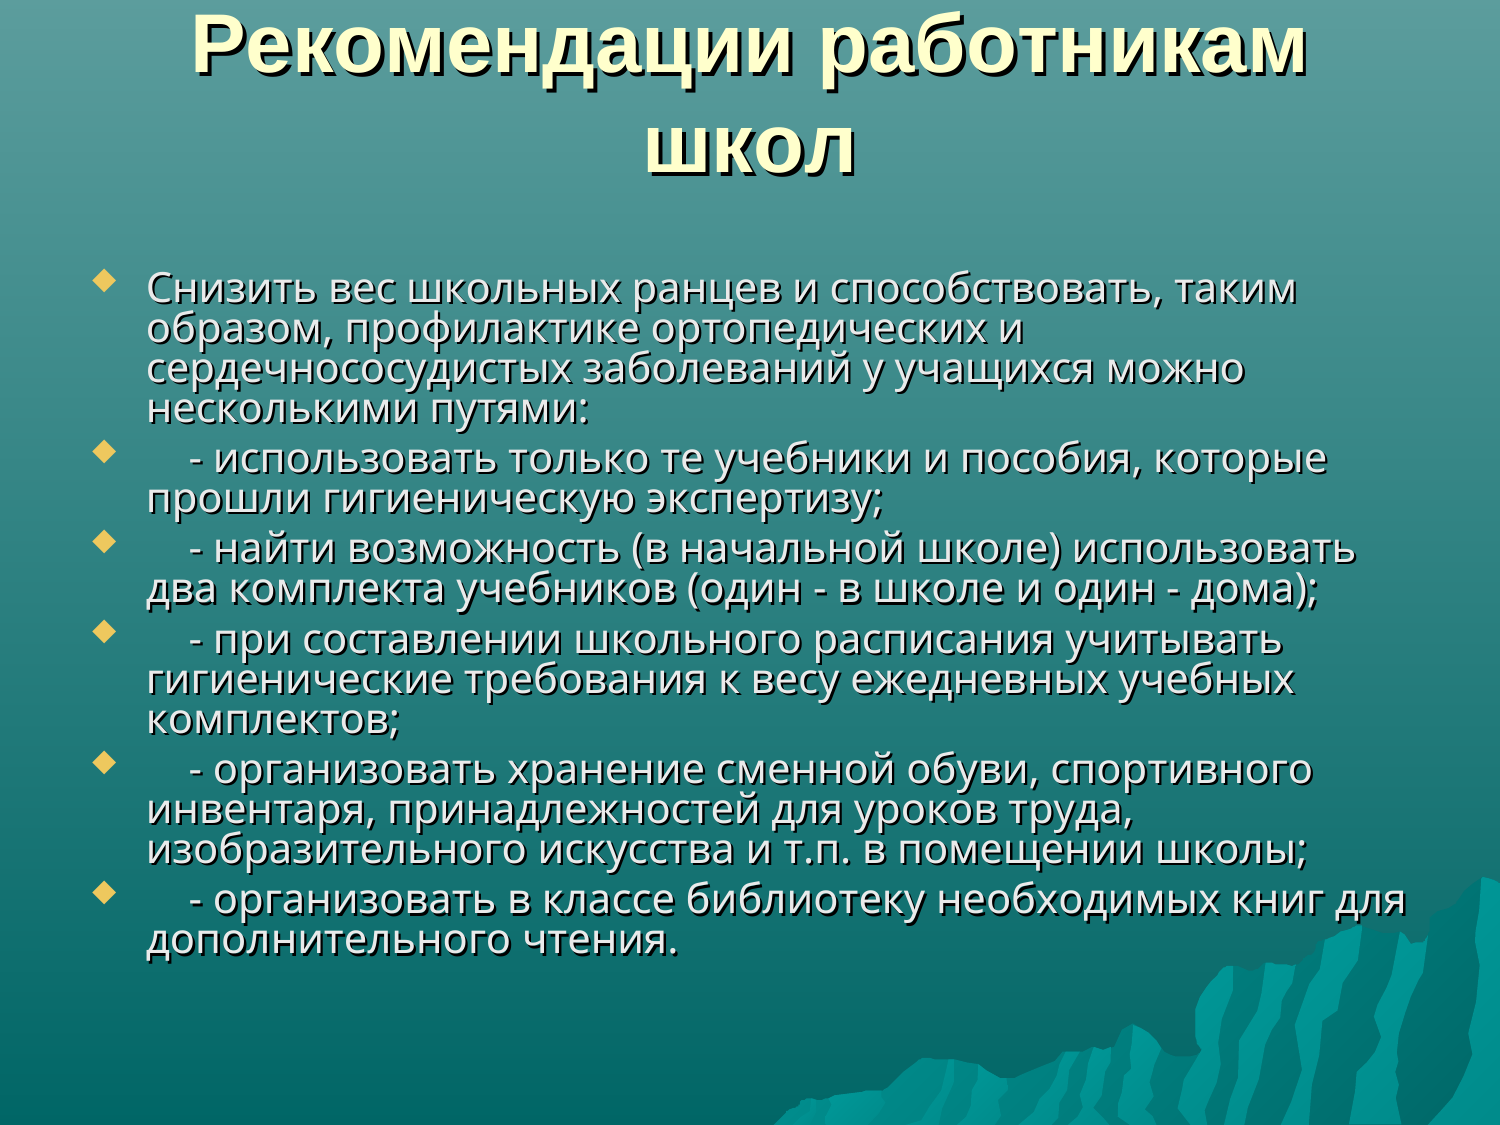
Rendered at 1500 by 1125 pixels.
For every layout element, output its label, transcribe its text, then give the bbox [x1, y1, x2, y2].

title Рекомендации работникам школ [75, 0, 1426, 262]
list Снизить вес школьных ранцев и способствовать, таким образом, профилактике ортопедических и сердечнососудистых заболеваний у учащихся можно несколькими путями: - использовать только те учебники и пособия, которые прошли гигиеническую экспертизу; - найти возможность (в начальной школе) использовать два комплекта учебников (один - в школе и один - дома); - при составлении школьного расписания учитывать гигиенические требования к весу ежедневных учебных комплектов; - организовать хранение сменной обуви, спортивного инвентаря, принадлежностей для уроков труда, изобразительного искусства и т.п. в помещении школы; - организовать в классе библиотеку необходимых книг для дополнительного чтения. [75, 262, 1426, 1010]
